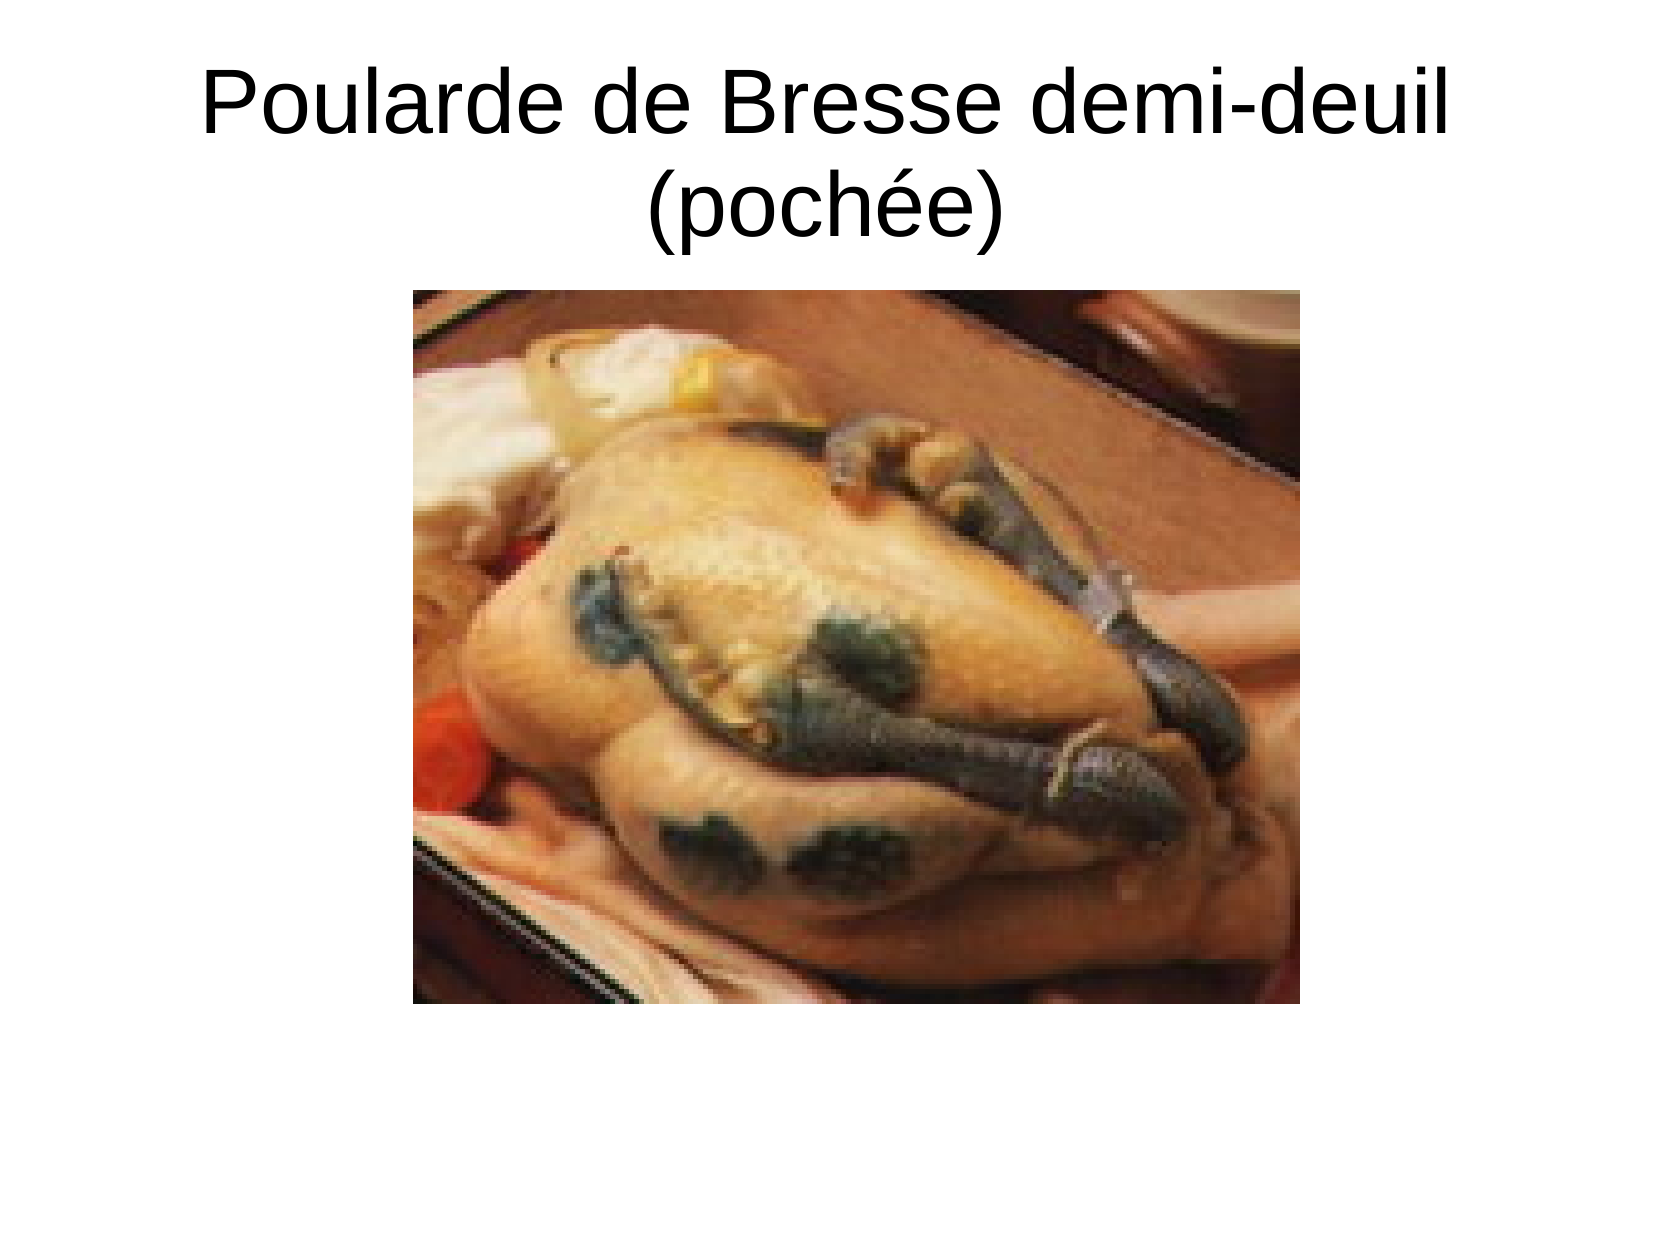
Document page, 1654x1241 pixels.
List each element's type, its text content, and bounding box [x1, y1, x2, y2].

picture [413, 290, 1300, 1004]
title Poularde de Bresse demi-deuil (pochée) [82, 50, 1571, 256]
